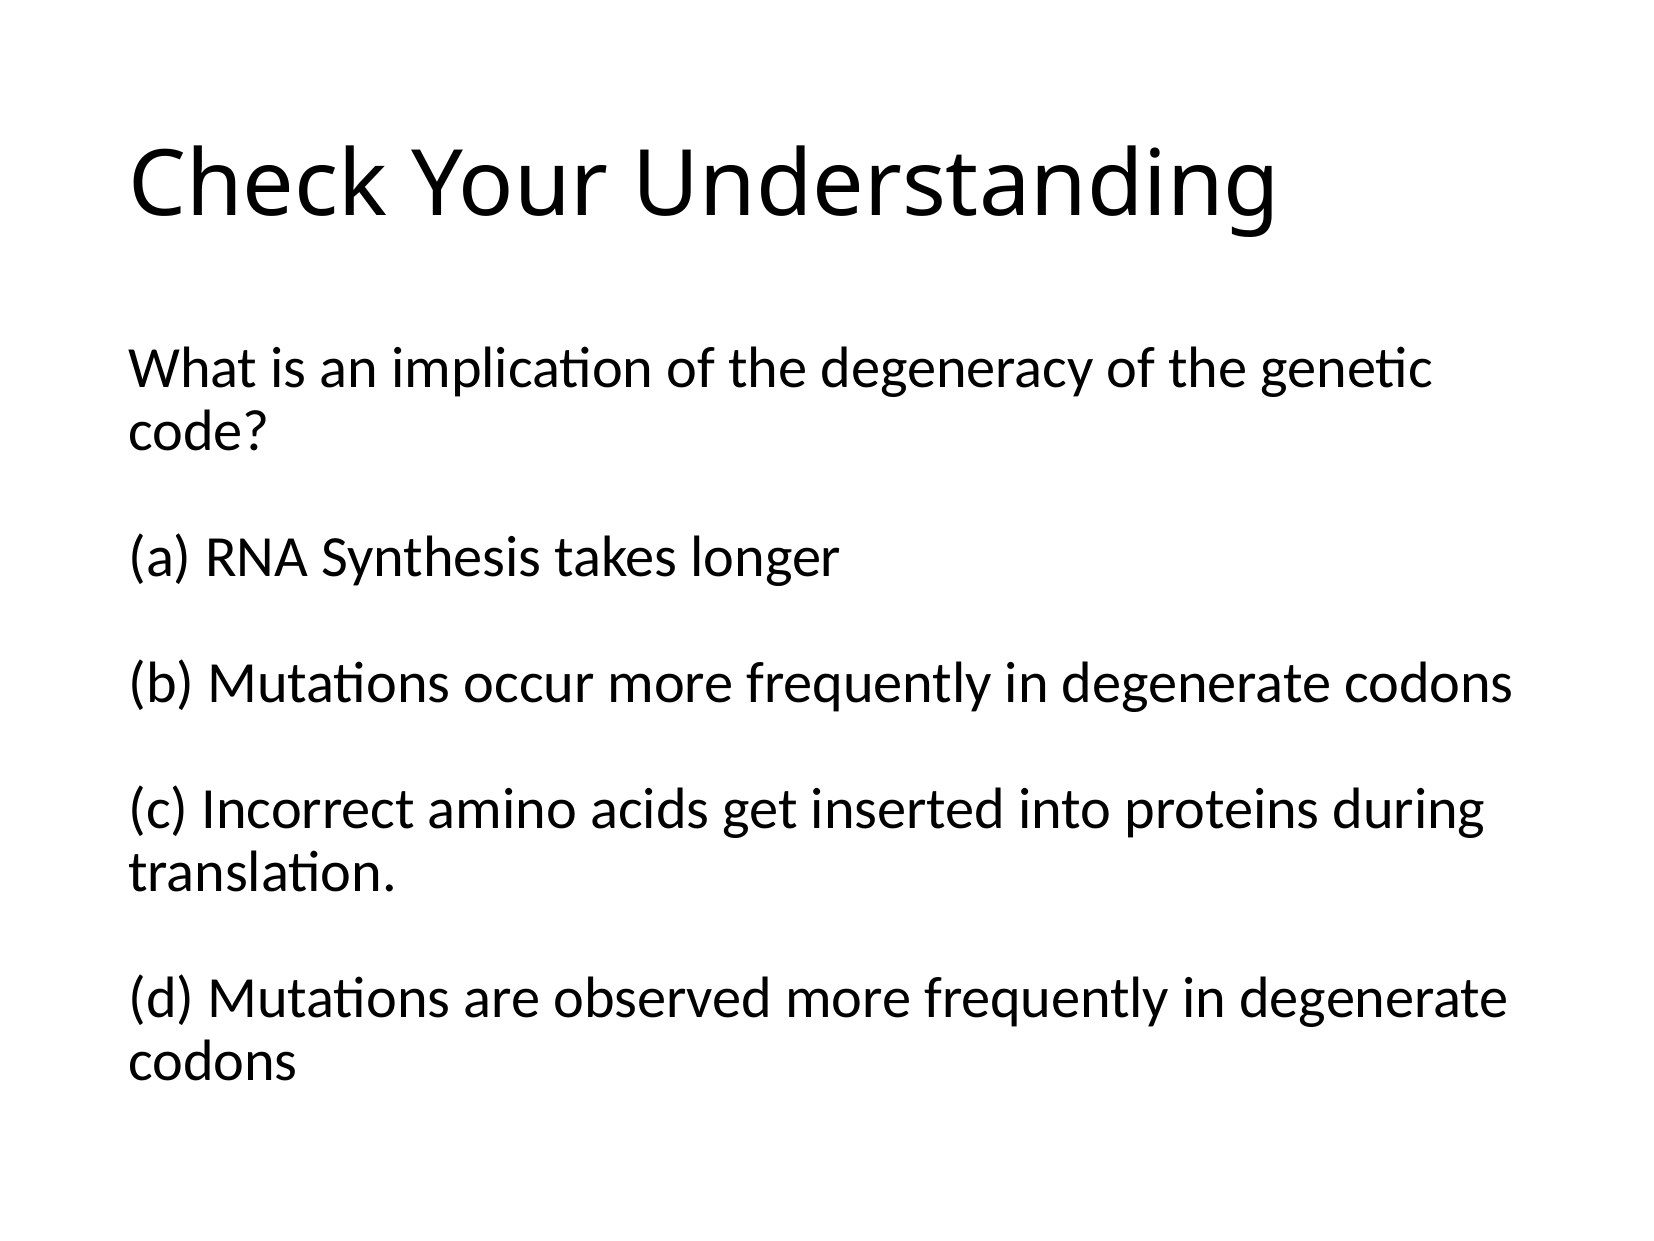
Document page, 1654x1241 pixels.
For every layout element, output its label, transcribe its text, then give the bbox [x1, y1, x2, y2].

text_box Check Your Understanding [113, 65, 1539, 305]
text_box What is an implication of the degeneracy of the genetic code? (a) RNA Synthesis takes longer (b) Mutations occur more frequently in degenerate codons (c) Incorrect amino acids get inserted into proteins during translation. (d) Mutations are observed more frequently in degenerate codons [113, 330, 1539, 1116]
